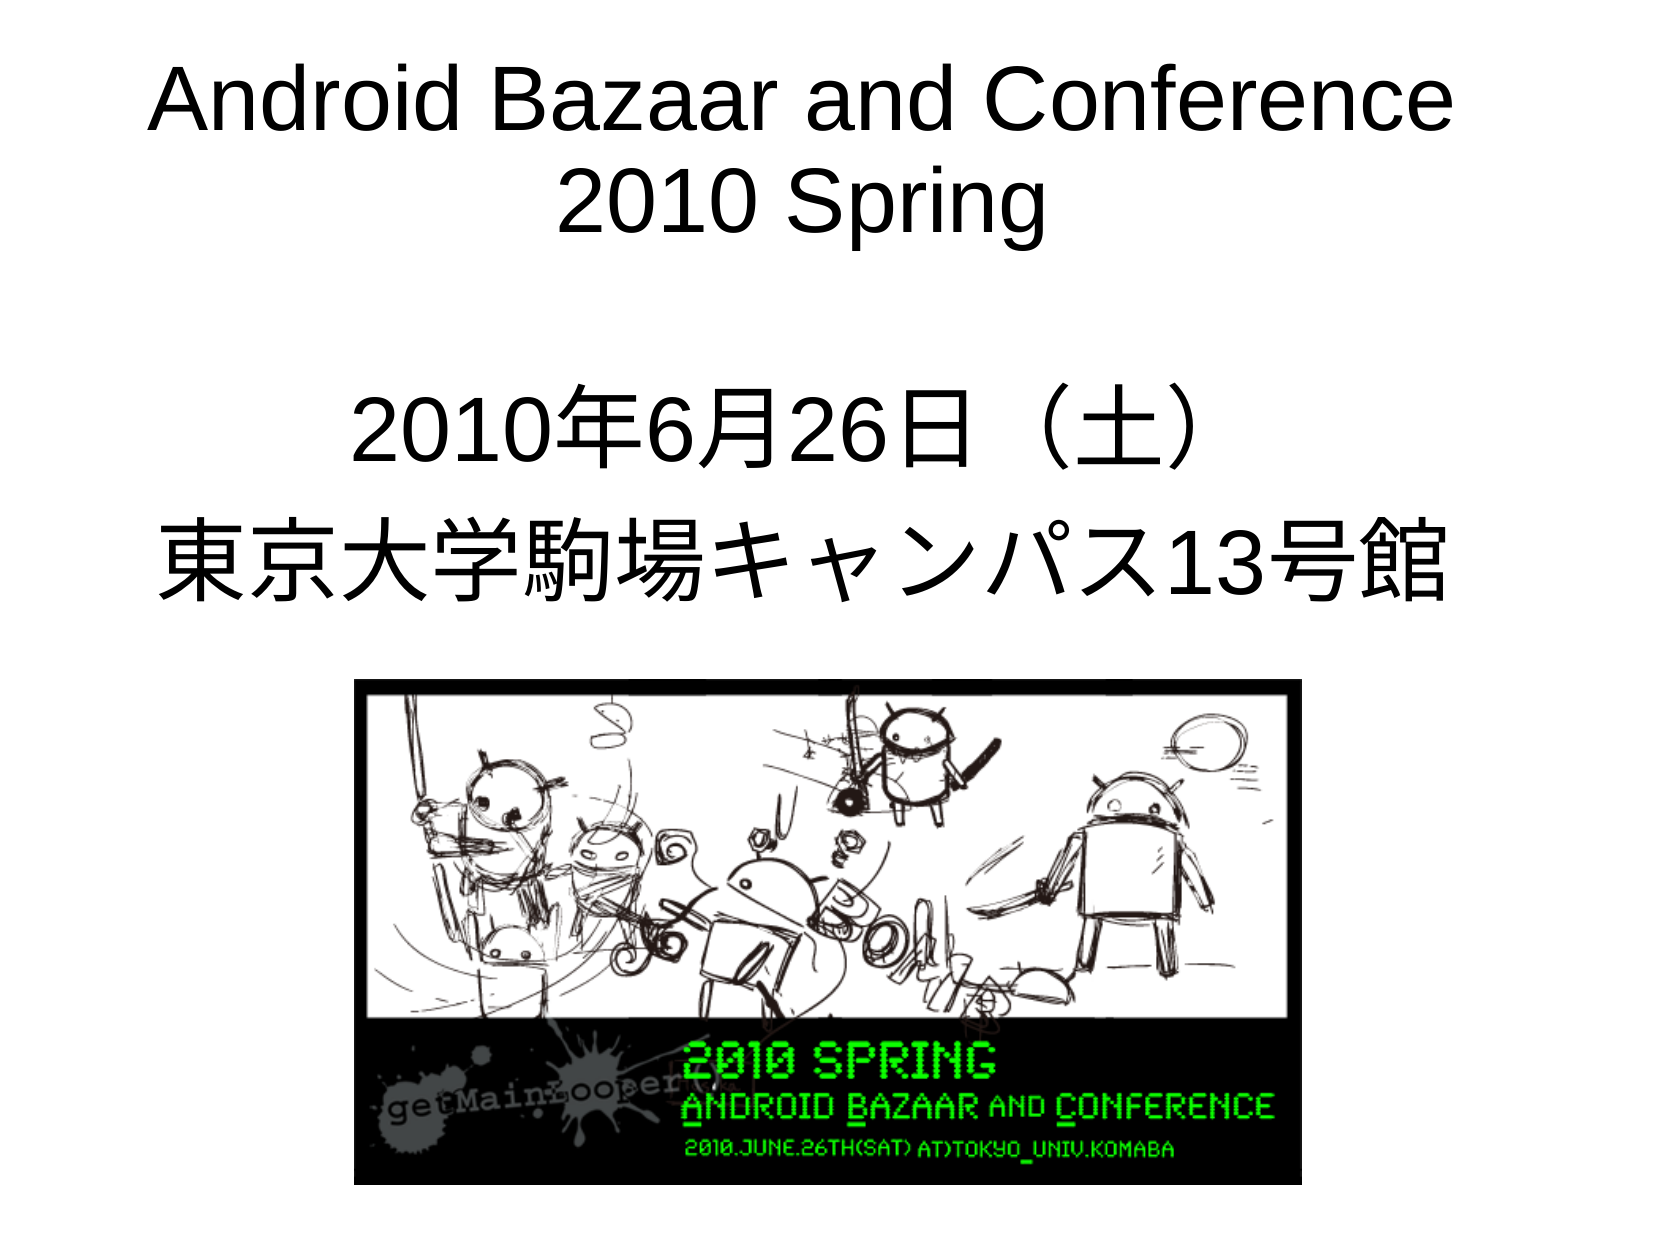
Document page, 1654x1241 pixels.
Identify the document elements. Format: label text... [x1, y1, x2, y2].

picture [354, 679, 1302, 1185]
title Android Bazaar and Conference 2010 Spring 2010年6月26日（土） 東京大学駒場キャンパス13号館 [59, 77, 1548, 591]
